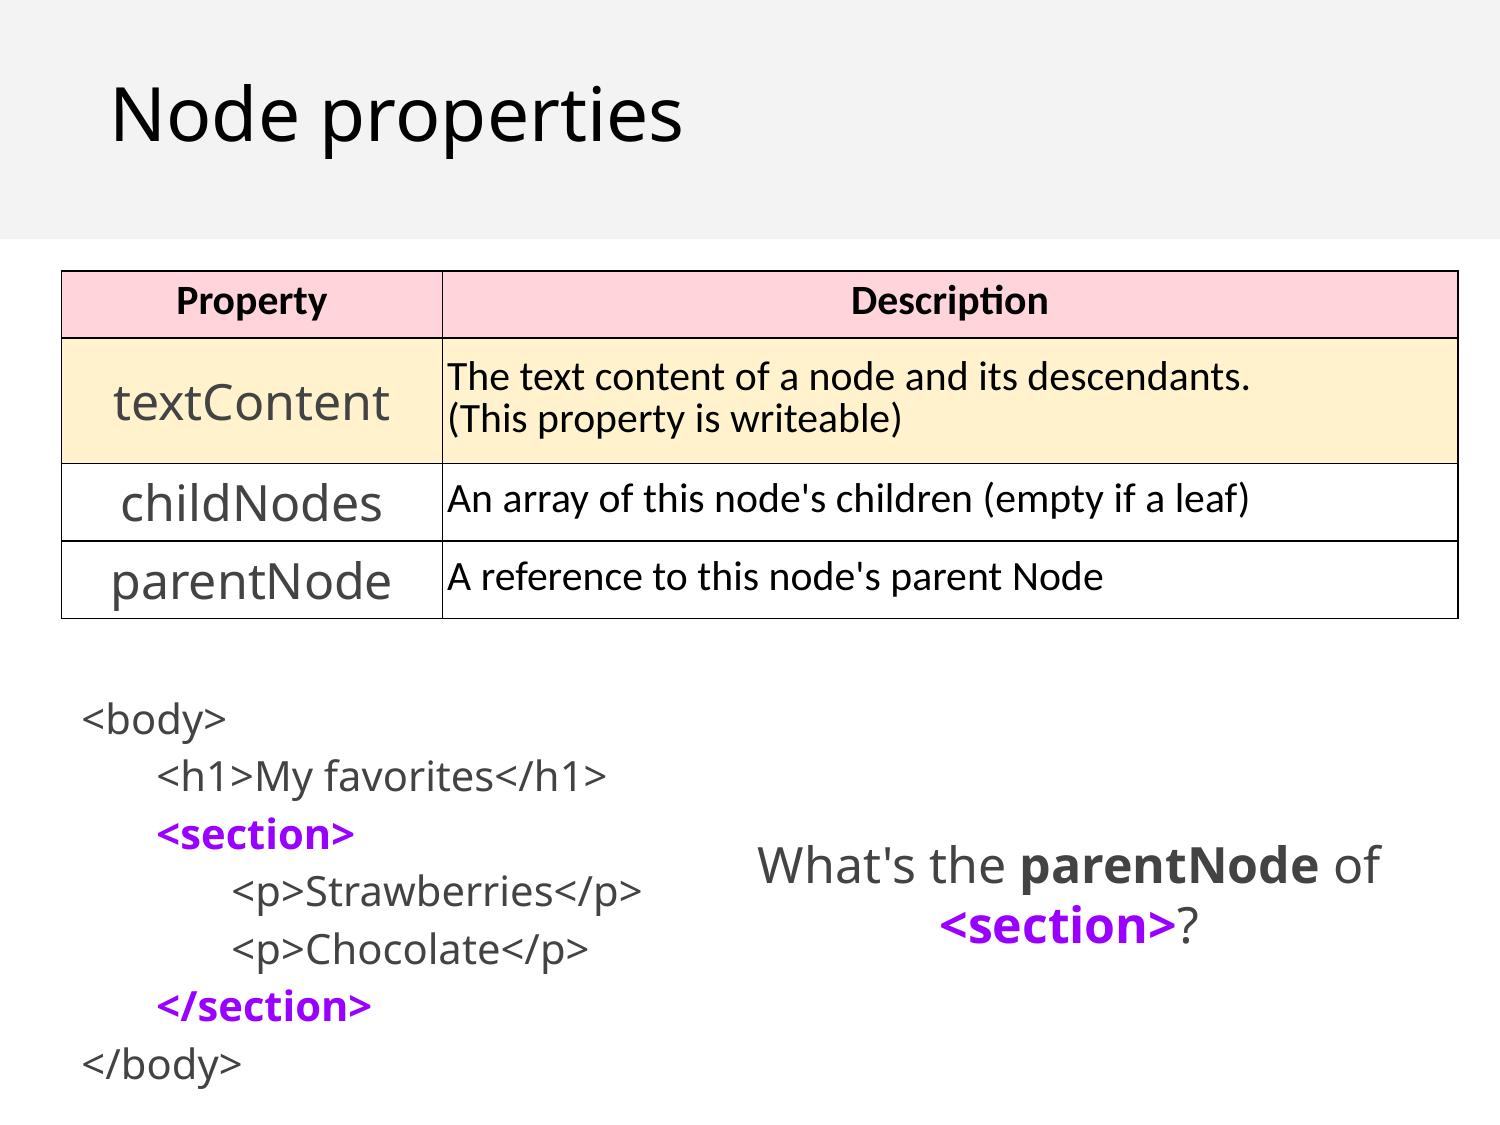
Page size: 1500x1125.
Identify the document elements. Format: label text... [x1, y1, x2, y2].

table_cell parentNode [62, 542, 442, 618]
title Node properties [94, 51, 1338, 178]
table_cell textContent [62, 339, 442, 463]
table_cell An array of this node's children (empty if a leaf) [443, 464, 1457, 540]
list <body> <h1>My favorites</h1> <section> <p>Strawberries</p> <p>Chocolate</p> </section> </body> [66, 669, 751, 1100]
table_header Description [443, 272, 1457, 337]
table_cell The text content of a node and its descendants. (This property is writeable) [443, 339, 1457, 463]
table_cell A reference to this node's parent Node [443, 542, 1457, 618]
table_header Property [62, 272, 442, 337]
table_cell childNodes [62, 464, 442, 540]
text_box What's the parentNode of <section>? [709, 687, 1430, 1100]
